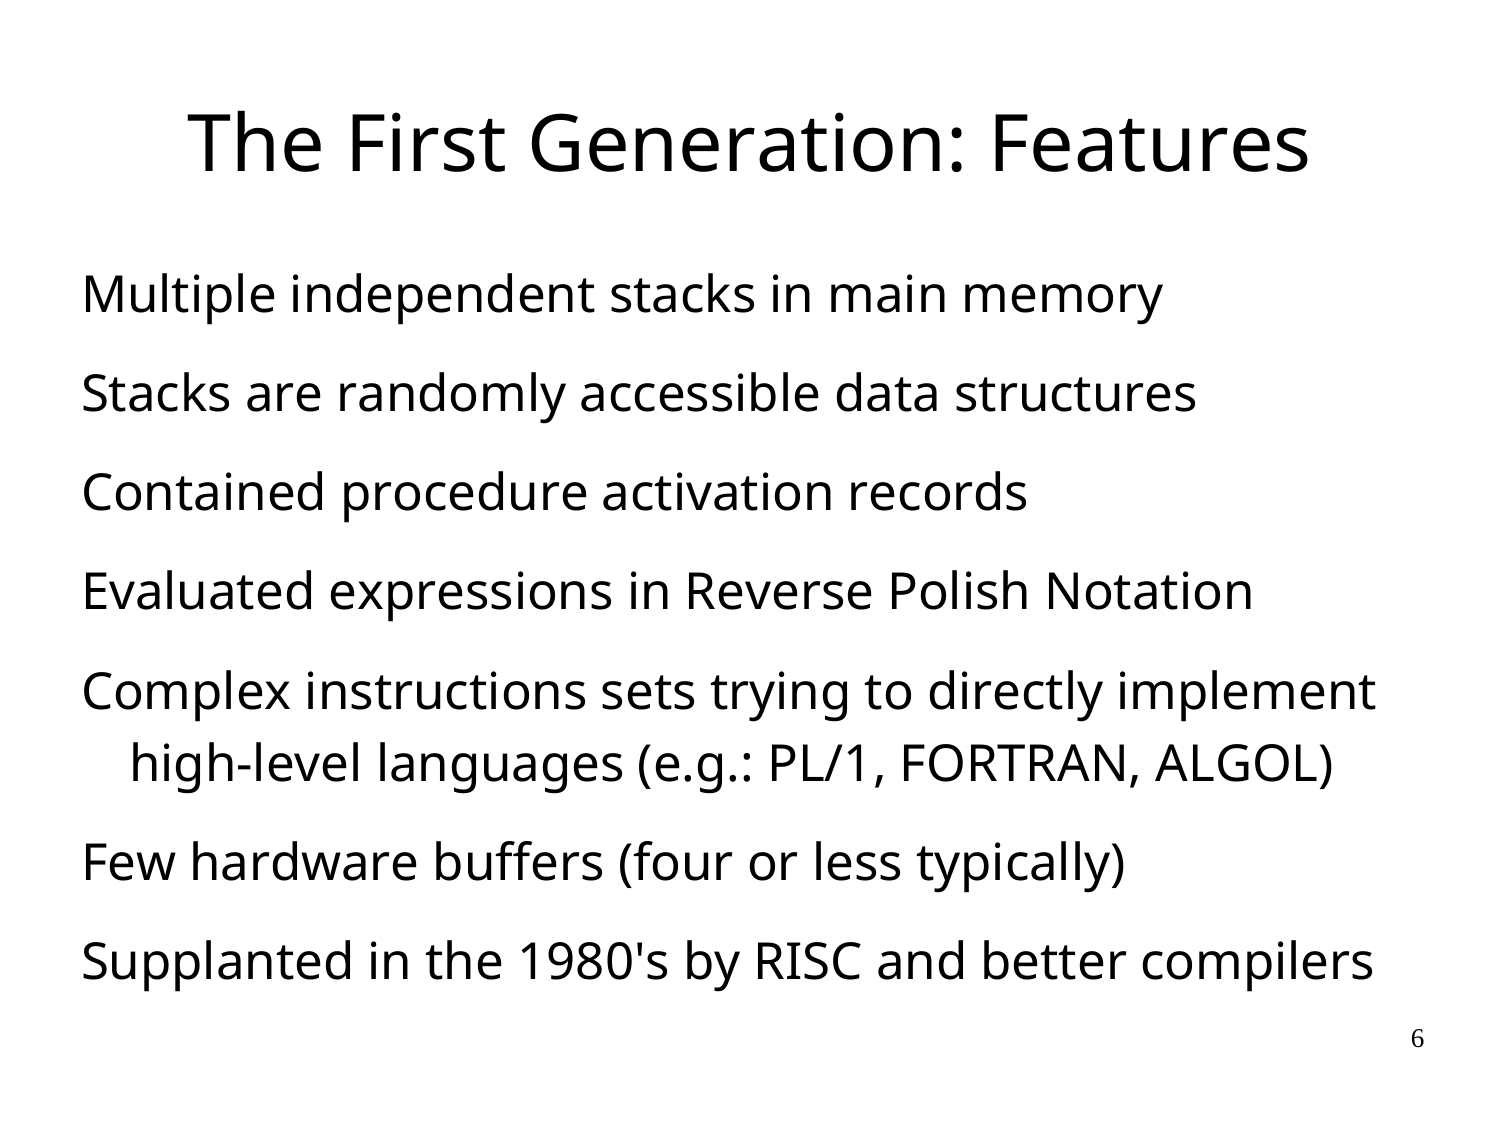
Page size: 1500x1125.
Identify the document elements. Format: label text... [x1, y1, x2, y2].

list Multiple independent stacks in main memory Stacks are randomly accessible data structures Contained procedure activation records Evaluated expressions in Reverse Polish Notation Complex instructions sets trying to directly implement high-level languages (e.g.: PL/1, FORTRAN, ALGOL) Few hardware buffers (four or less typically) Supplanted in the 1980's by RISC and better compilers [64, 255, 1415, 1053]
title The First Generation: Features [75, 86, 1426, 191]
